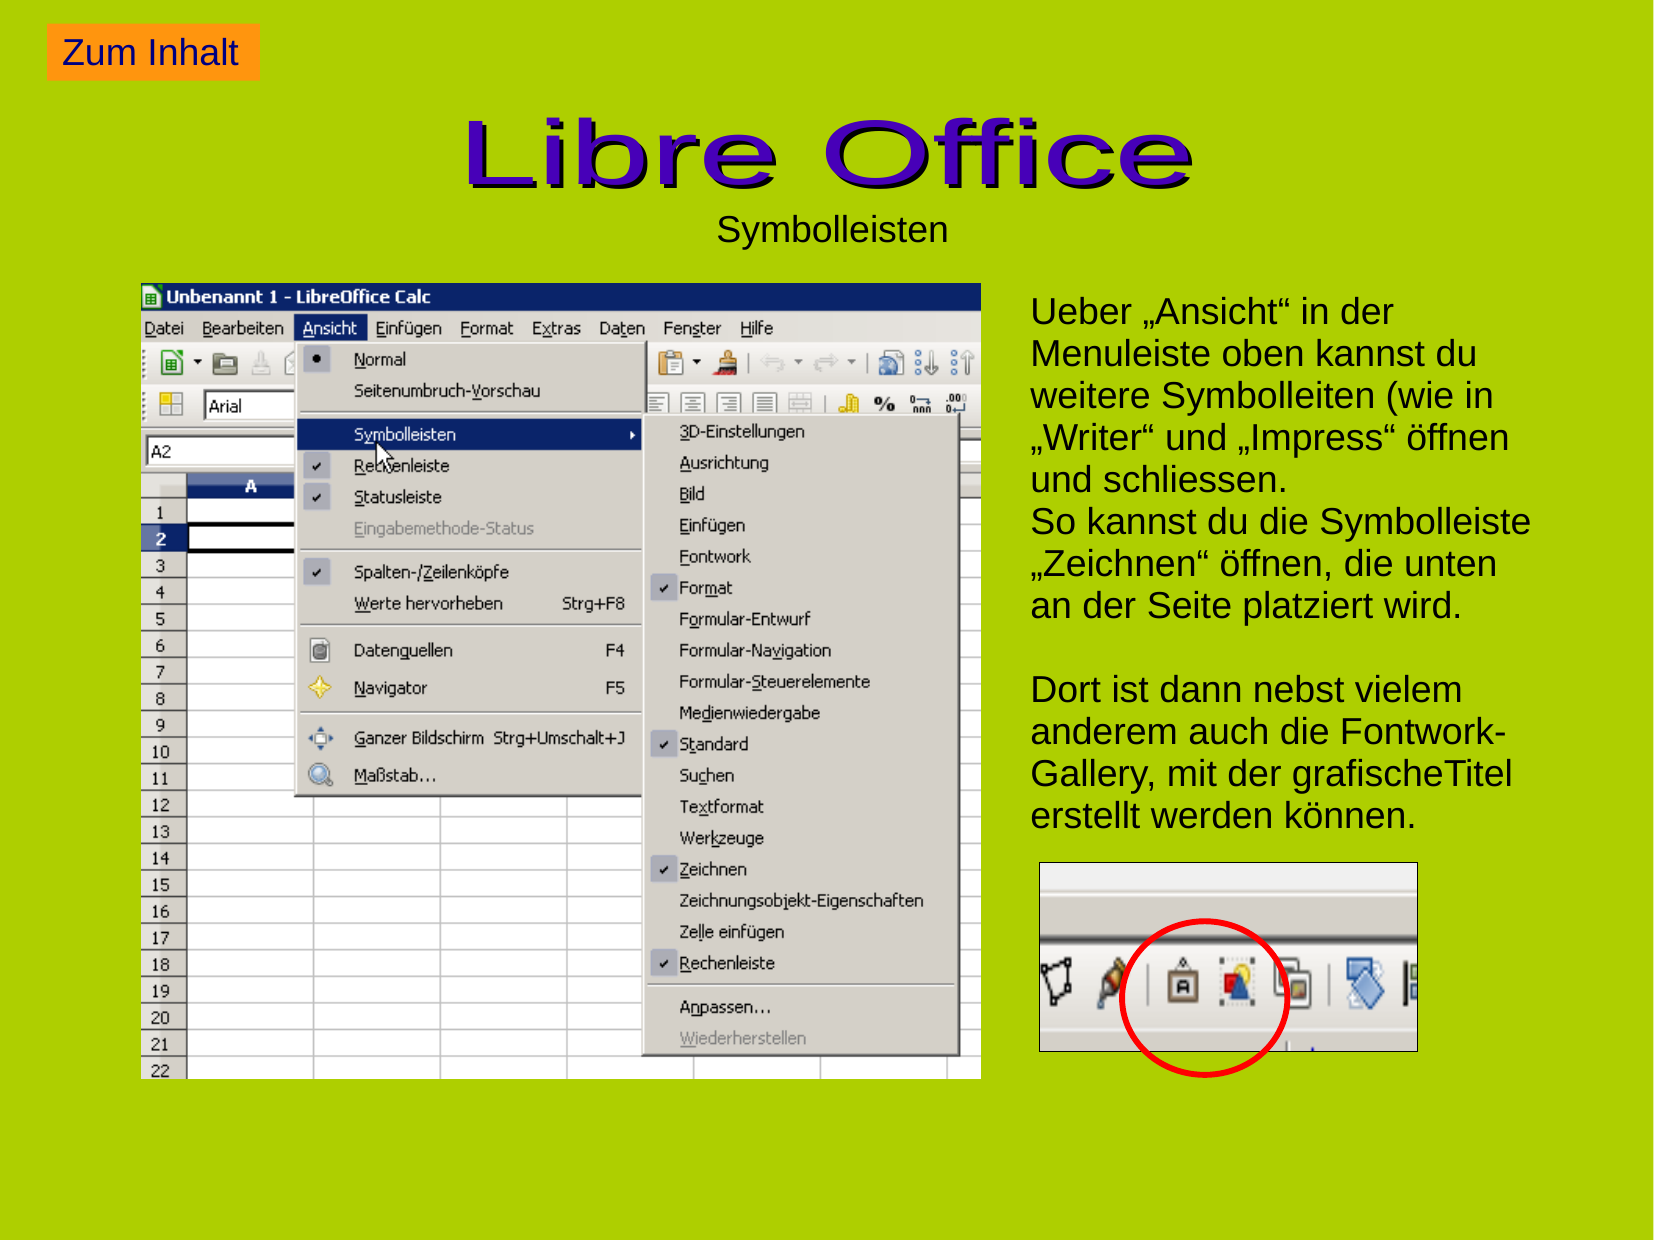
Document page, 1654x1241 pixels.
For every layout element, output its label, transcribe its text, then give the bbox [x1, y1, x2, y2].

text_box Symbolleisten [460, 201, 1205, 258]
picture [141, 283, 981, 1079]
title Libre Office [82, 49, 1571, 257]
picture [1039, 862, 1418, 1052]
text_box Ueber „Ansicht“ in der Menuleiste oben kannst du weitere Symbolleiten (wie in „Writer“ und „Impress“ öffnen und schliessen. So kannst du die Symbolleiste „Zeichnen“ öffnen, die unten an der Seite platziert wird. Dort ist dann nebst vielem anderem auch die Fontwork-Gallery, mit der grafischeTitel erstellt werden können. [1015, 283, 1548, 845]
picture [1126, 925, 1284, 1052]
text_box Zum Inhalt [47, 23, 260, 81]
